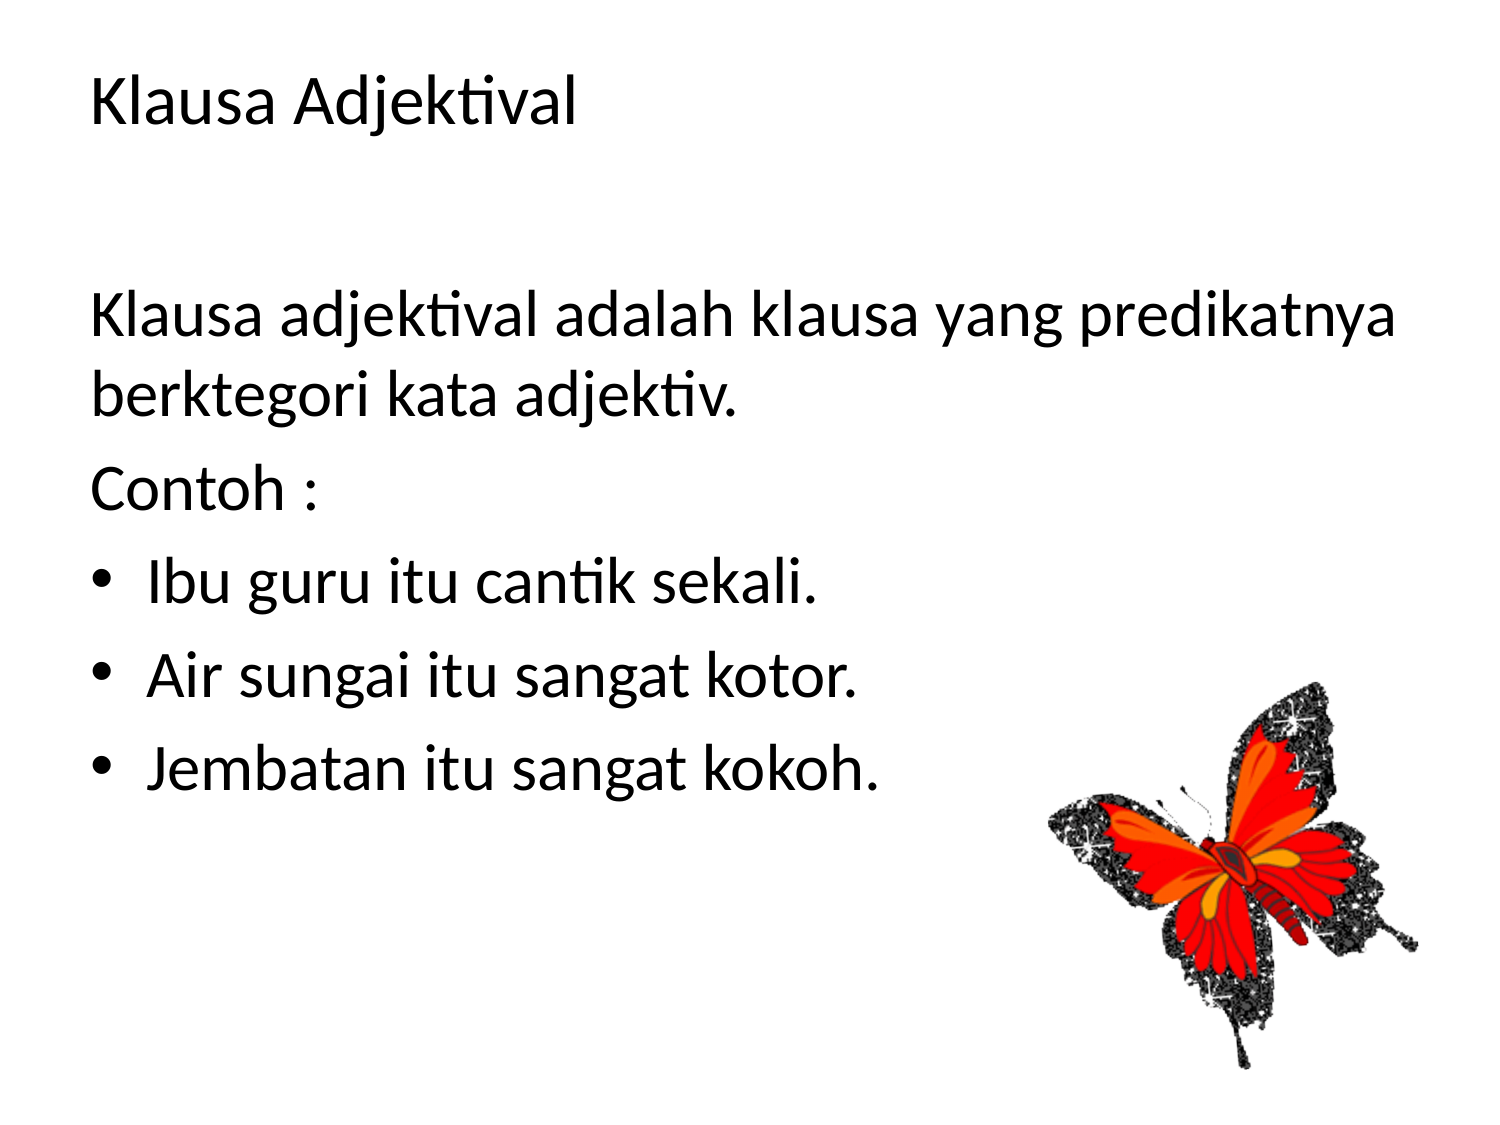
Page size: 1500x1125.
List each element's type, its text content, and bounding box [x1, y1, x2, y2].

list Klausa adjektival adalah klausa yang predikatnya berktegori kata adjektiv. Contoh : Ibu guru itu cantik sekali. Air sungai itu sangat kotor. Jembatan itu sangat kokoh. [75, 262, 1425, 1005]
picture [1037, 675, 1428, 1085]
title Klausa Adjektival [75, 45, 1425, 233]
